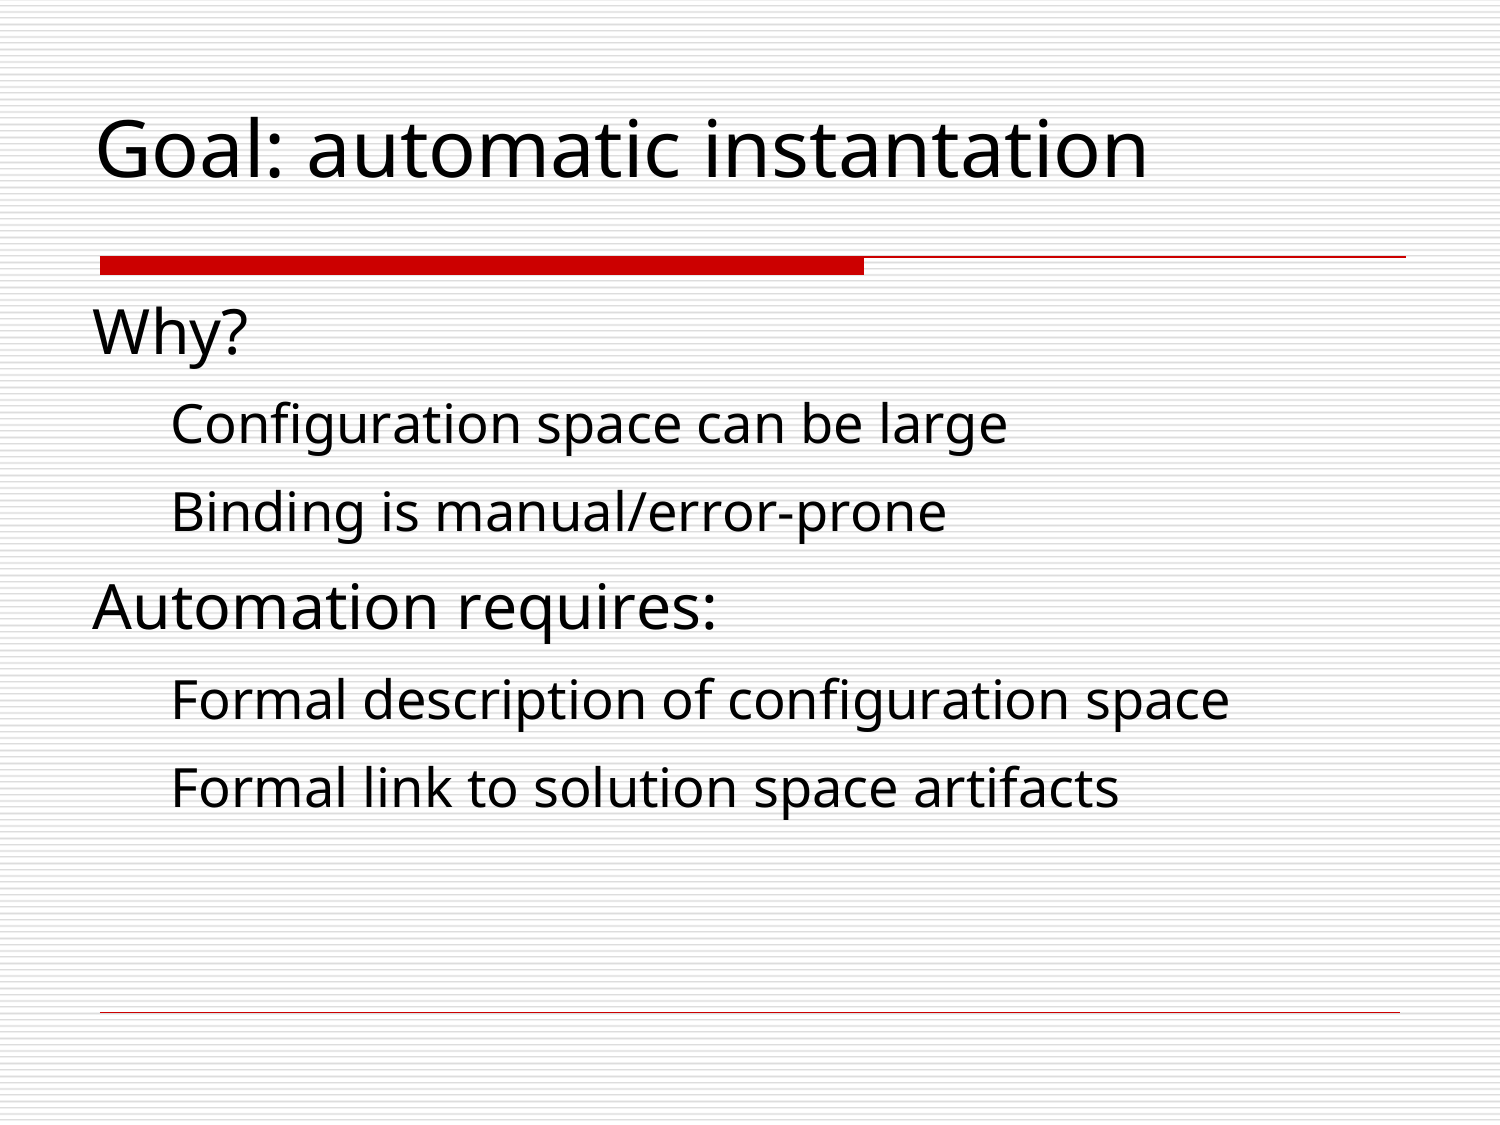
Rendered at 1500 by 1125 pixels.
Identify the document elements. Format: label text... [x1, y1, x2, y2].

list Why? Configuration space can be large Binding is manual/error-prone Automation requires: Formal description of configuration space Formal link to solution space artifacts [92, 287, 1406, 973]
picture [0, 0, 1500, 1125]
title Goal: automatic instantation [94, 51, 1407, 243]
